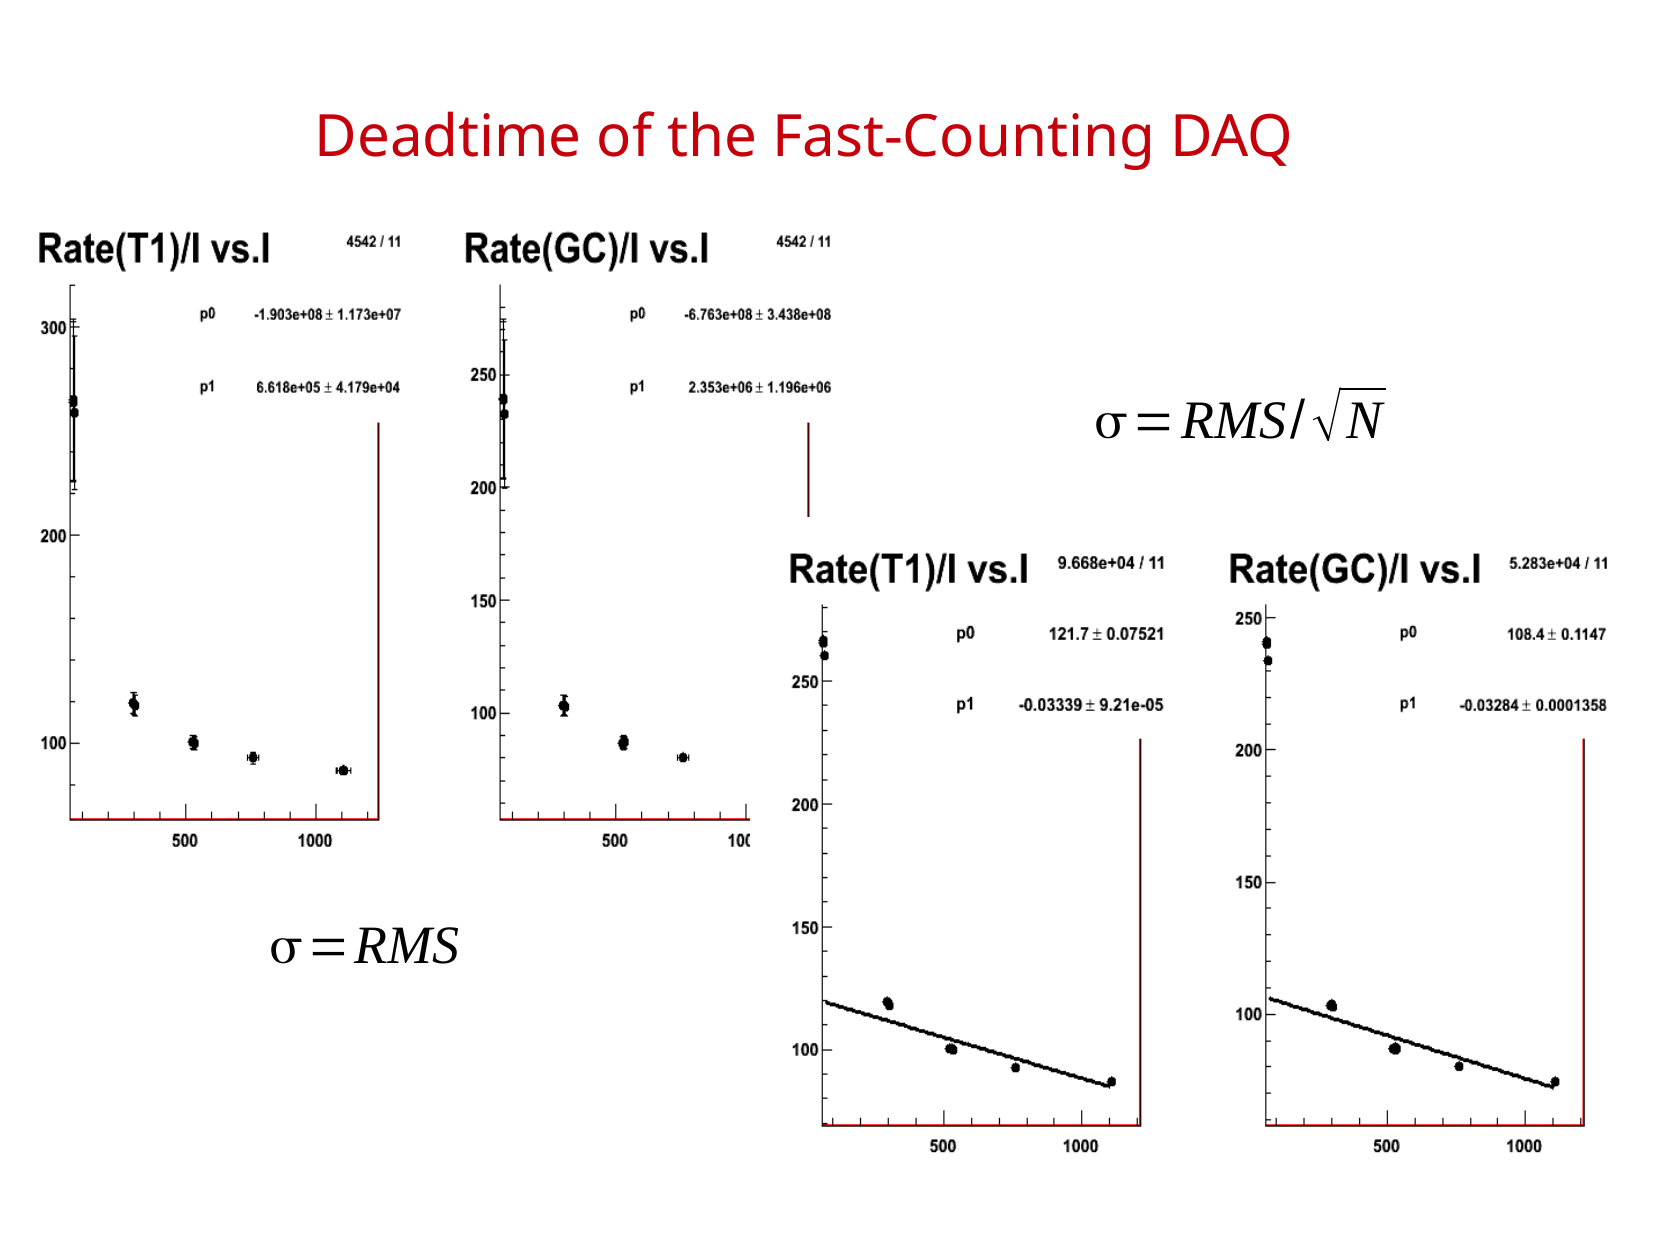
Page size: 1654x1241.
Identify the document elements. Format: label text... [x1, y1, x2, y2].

picture [0, 195, 1637, 1241]
text_box Deadtime of the Fast-Counting DAQ [300, 86, 1426, 188]
chart [1087, 385, 1388, 451]
chart [262, 915, 466, 976]
